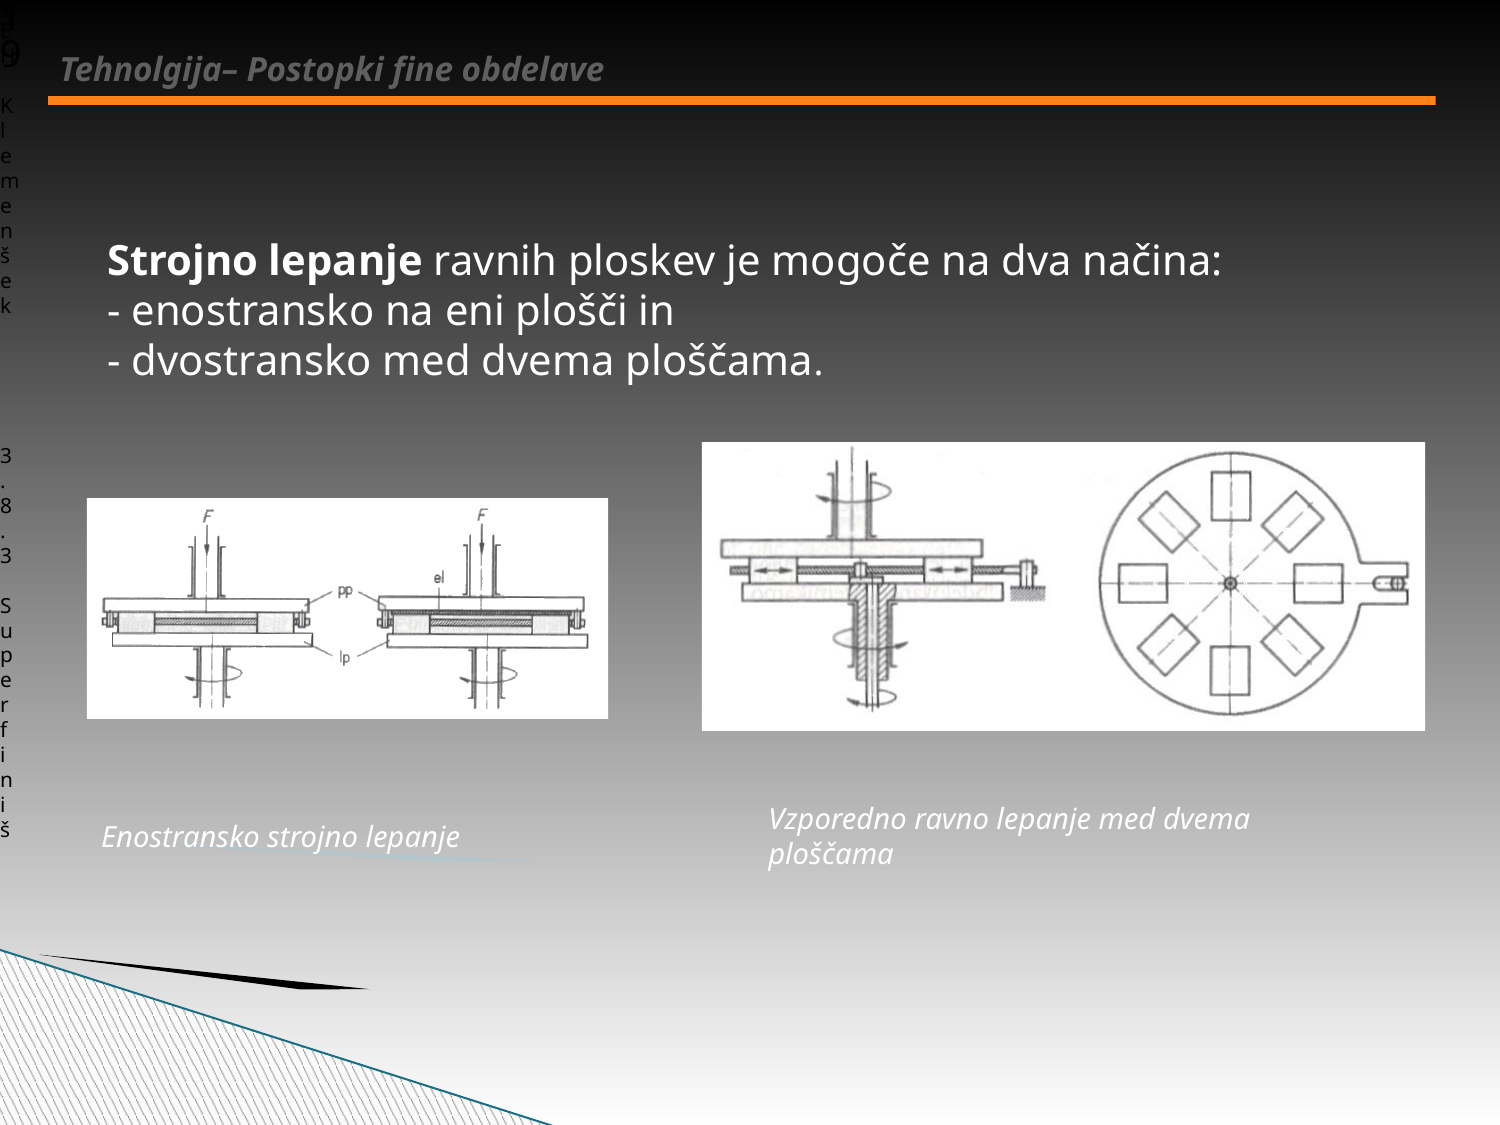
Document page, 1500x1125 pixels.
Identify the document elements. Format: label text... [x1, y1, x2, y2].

text_box Strojno lepanje ravnih ploskev je mogoče na dva načina: - enostransko na eni plošči in - dvostransko med dvema ploščama. [92, 226, 1274, 452]
text_box Enostransko strojno lepanje [86, 810, 725, 861]
picture [701, 442, 1426, 731]
picture [86, 498, 609, 719]
picture [0, 952, 543, 1125]
text_box Vzporedno ravno lepanje med dvema ploščama [753, 793, 1393, 878]
